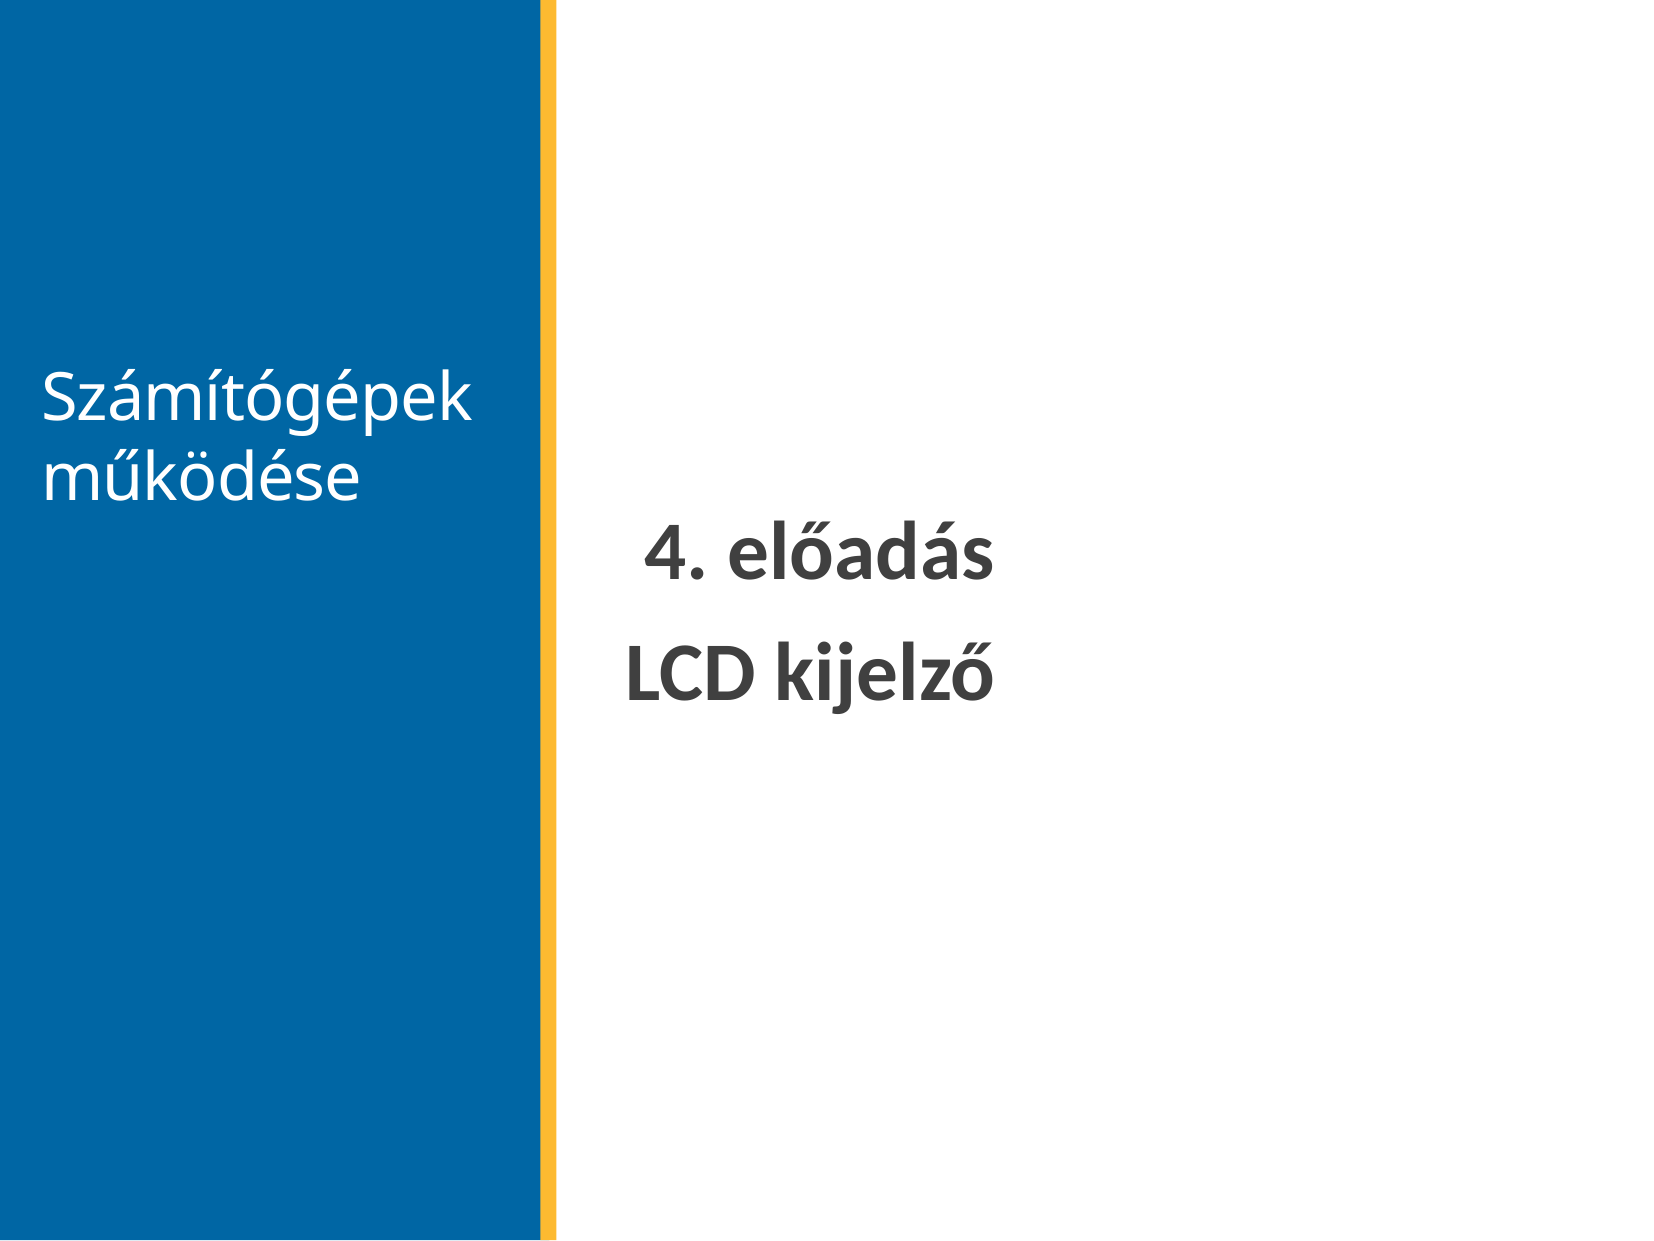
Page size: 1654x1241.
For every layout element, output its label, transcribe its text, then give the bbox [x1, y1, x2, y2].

title Számítógépek működése [25, 107, 497, 521]
list 4. előadás LCD kijelző [625, 132, 1532, 1084]
